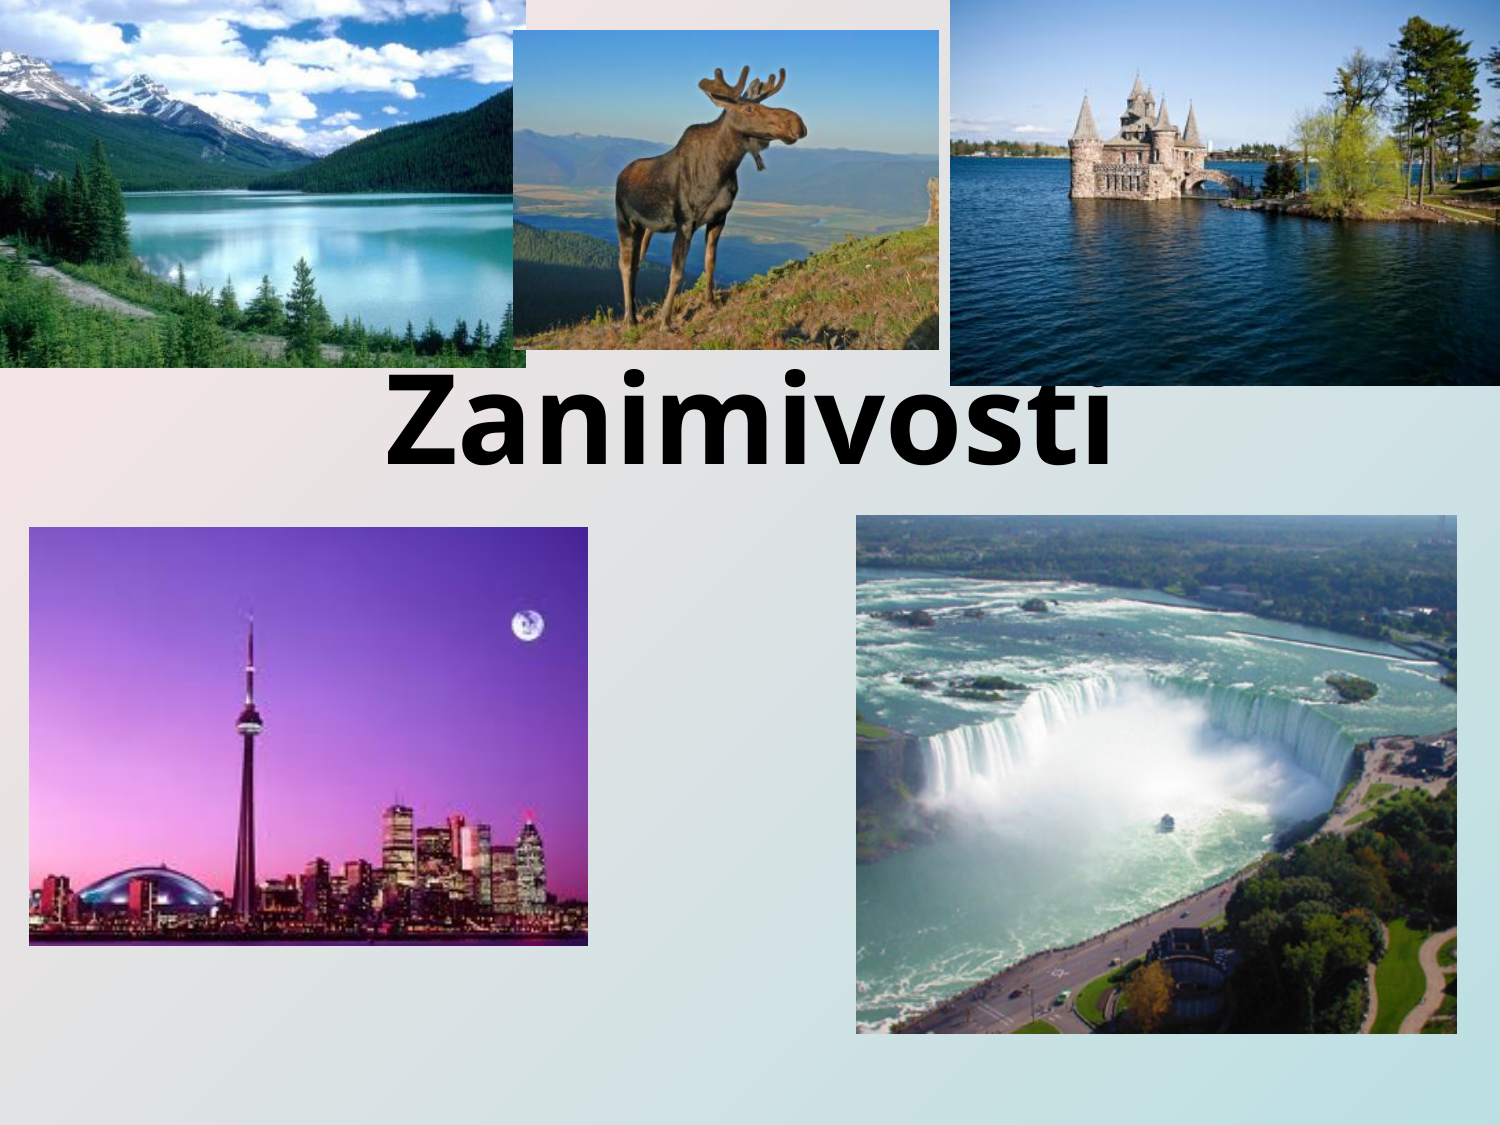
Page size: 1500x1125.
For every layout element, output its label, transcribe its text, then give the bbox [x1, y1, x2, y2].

picture [950, 0, 1500, 386]
picture [29, 527, 588, 946]
title Zanimivosti [76, 137, 1427, 693]
picture [856, 515, 1457, 1035]
picture [0, 0, 939, 368]
